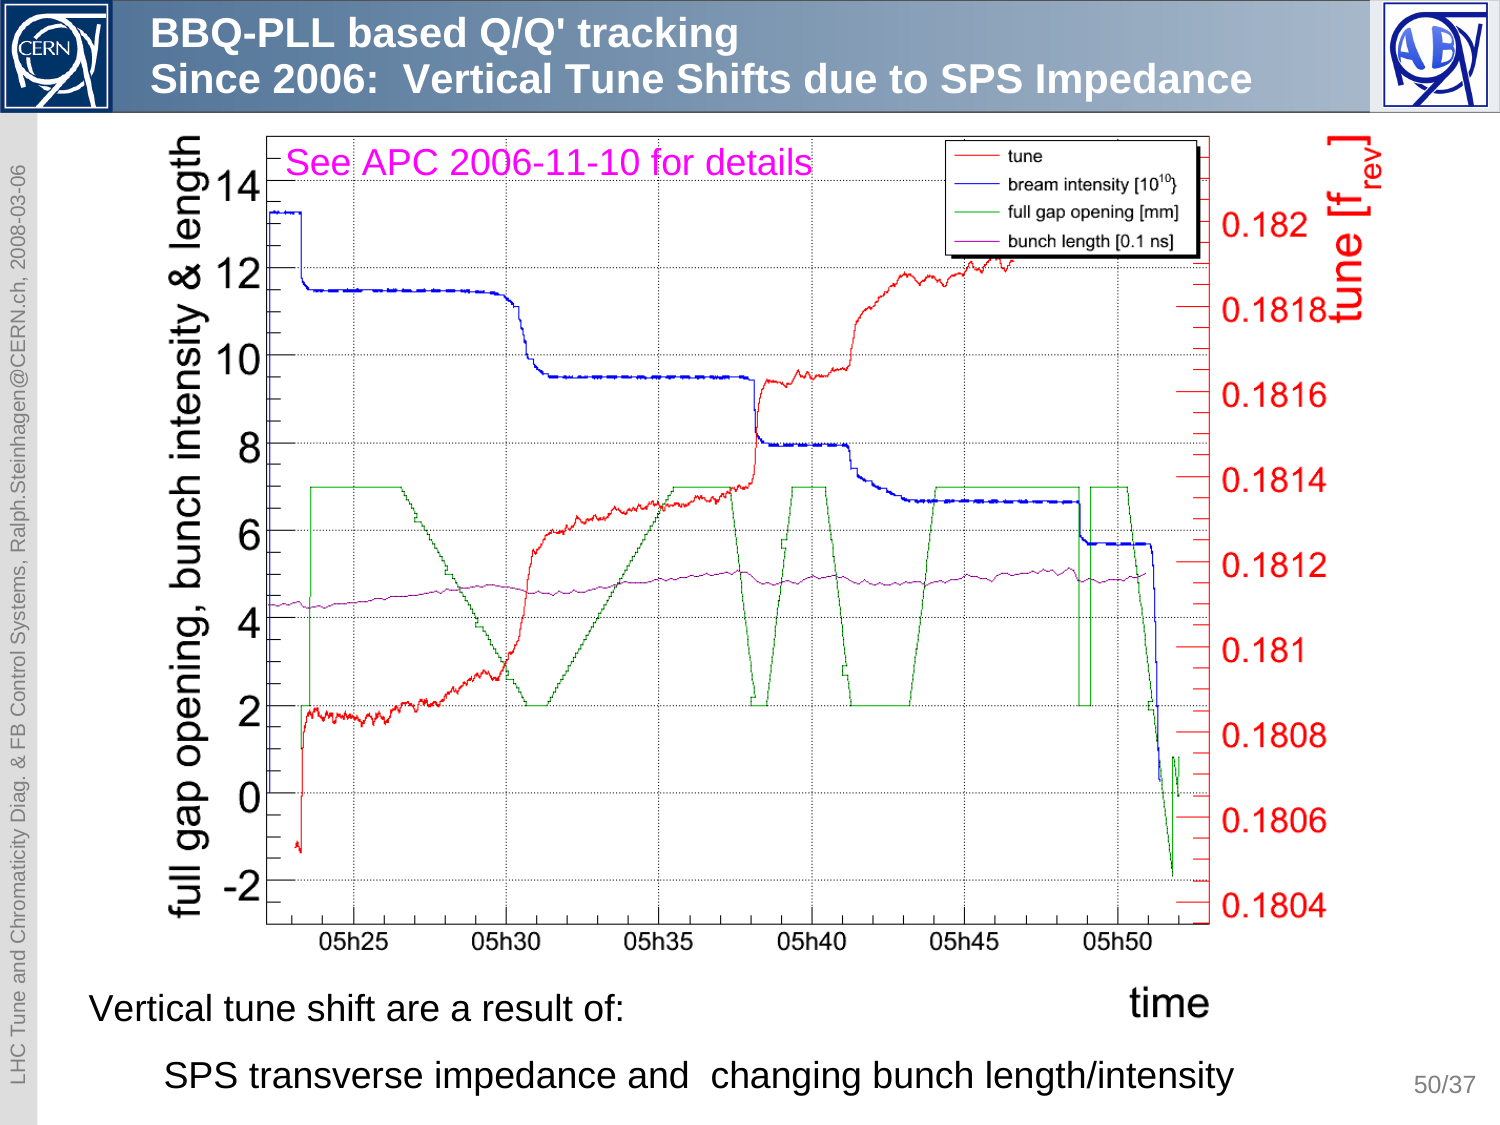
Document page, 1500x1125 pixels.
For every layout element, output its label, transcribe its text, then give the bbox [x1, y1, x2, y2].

text_box See APC 2006-11-10 for details [401, 88, 697, 237]
list Vertical tune shift are a result of: SPS transverse impedance and changing bunch length/intensity [88, 986, 1439, 1103]
picture [141, 118, 1398, 986]
title BBQ-PLL based Q/Q' tracking Since 2006: Vertical Tune Shifts due to SPS Impedance [150, 0, 1360, 113]
picture [393, 152, 401, 162]
picture [1382, 1, 1489, 108]
picture [0, 0, 113, 113]
